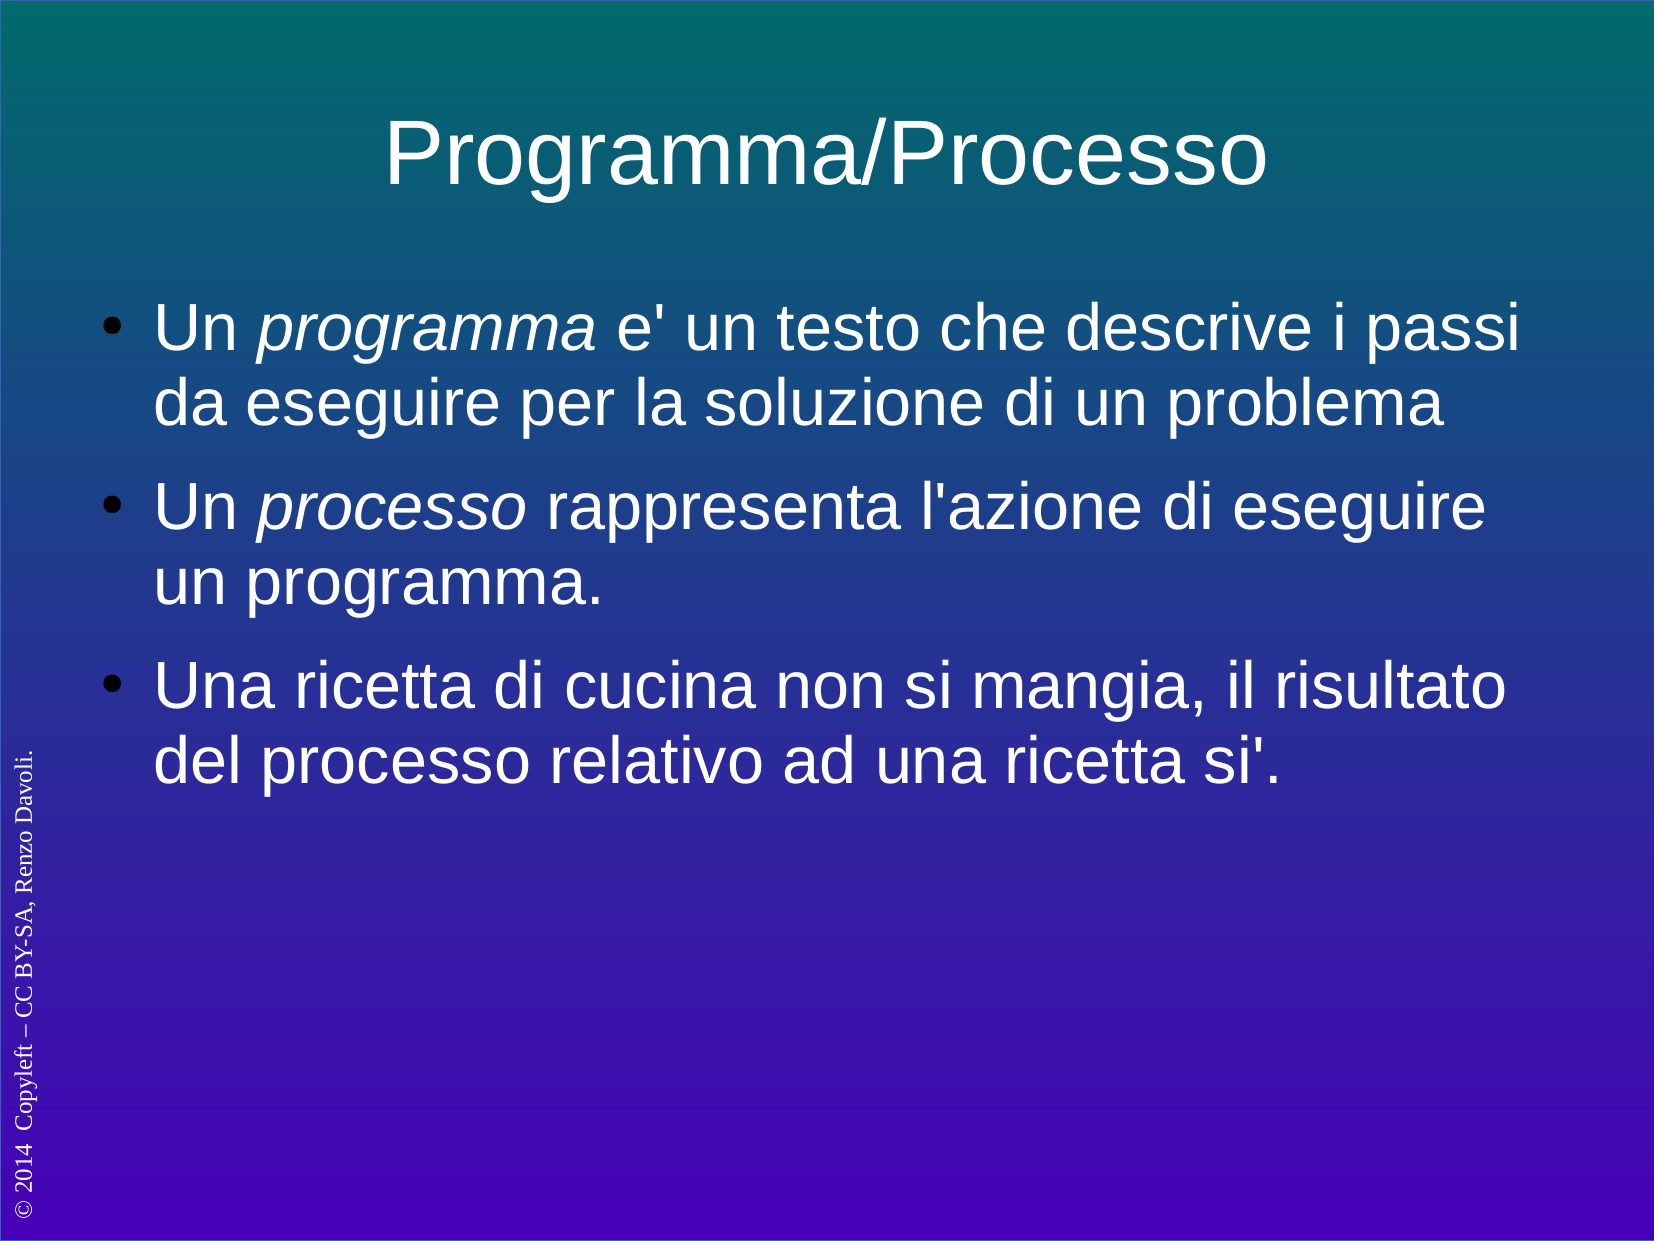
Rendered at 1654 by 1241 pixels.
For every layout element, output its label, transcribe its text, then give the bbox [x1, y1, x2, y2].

list Un programma e' un testo che descrive i passi da eseguire per la soluzione di un problema Un processo rappresenta l'azione di eseguire un programma. Una ricetta di cucina non si mangia, il risultato del processo relativo ad una ricetta si'. [82, 290, 1571, 1010]
title Programma/Processo [82, 49, 1571, 257]
